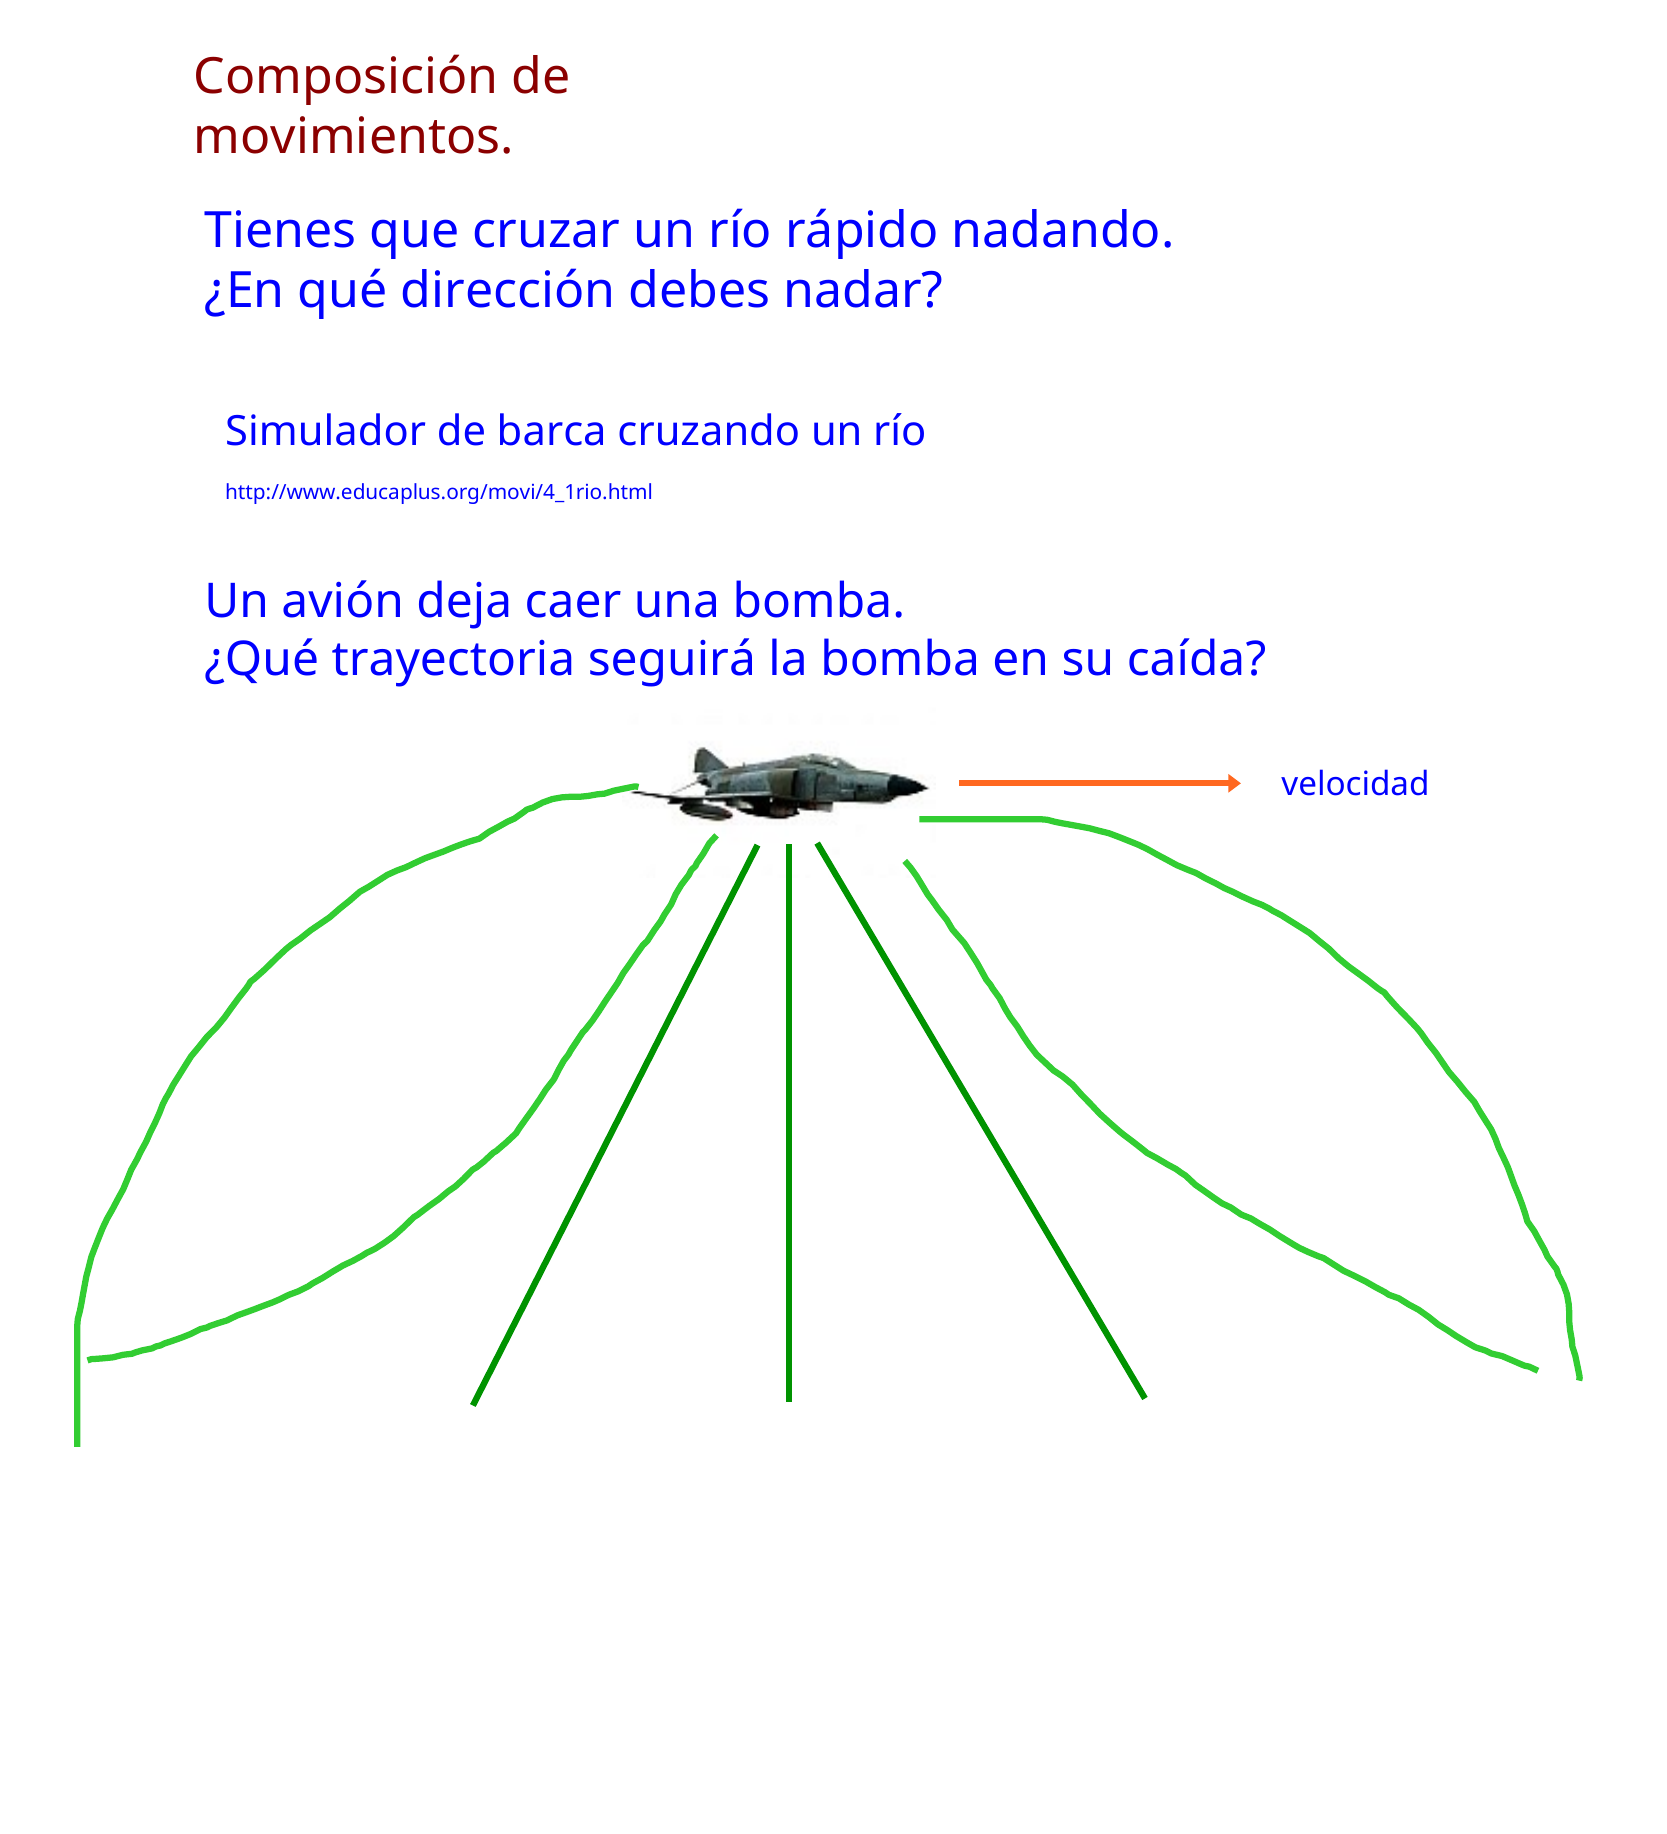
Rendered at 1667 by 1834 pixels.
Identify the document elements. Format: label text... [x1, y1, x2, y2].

text_box Composición de movimientos. [179, 35, 917, 171]
text_box velocidad [1266, 754, 1467, 810]
text_box Tienes que cruzar un río rápido nadando. ¿En qué dirección debes nadar? [189, 189, 1371, 325]
text_box Simulador de barca cruzando un río http://www.educaplus.org/movi/4_1rio.html [210, 395, 1182, 515]
picture [622, 693, 936, 878]
text_box Un avión deja caer una bomba. ¿Qué trayectoria seguirá la bomba en su caída? [189, 562, 1369, 693]
